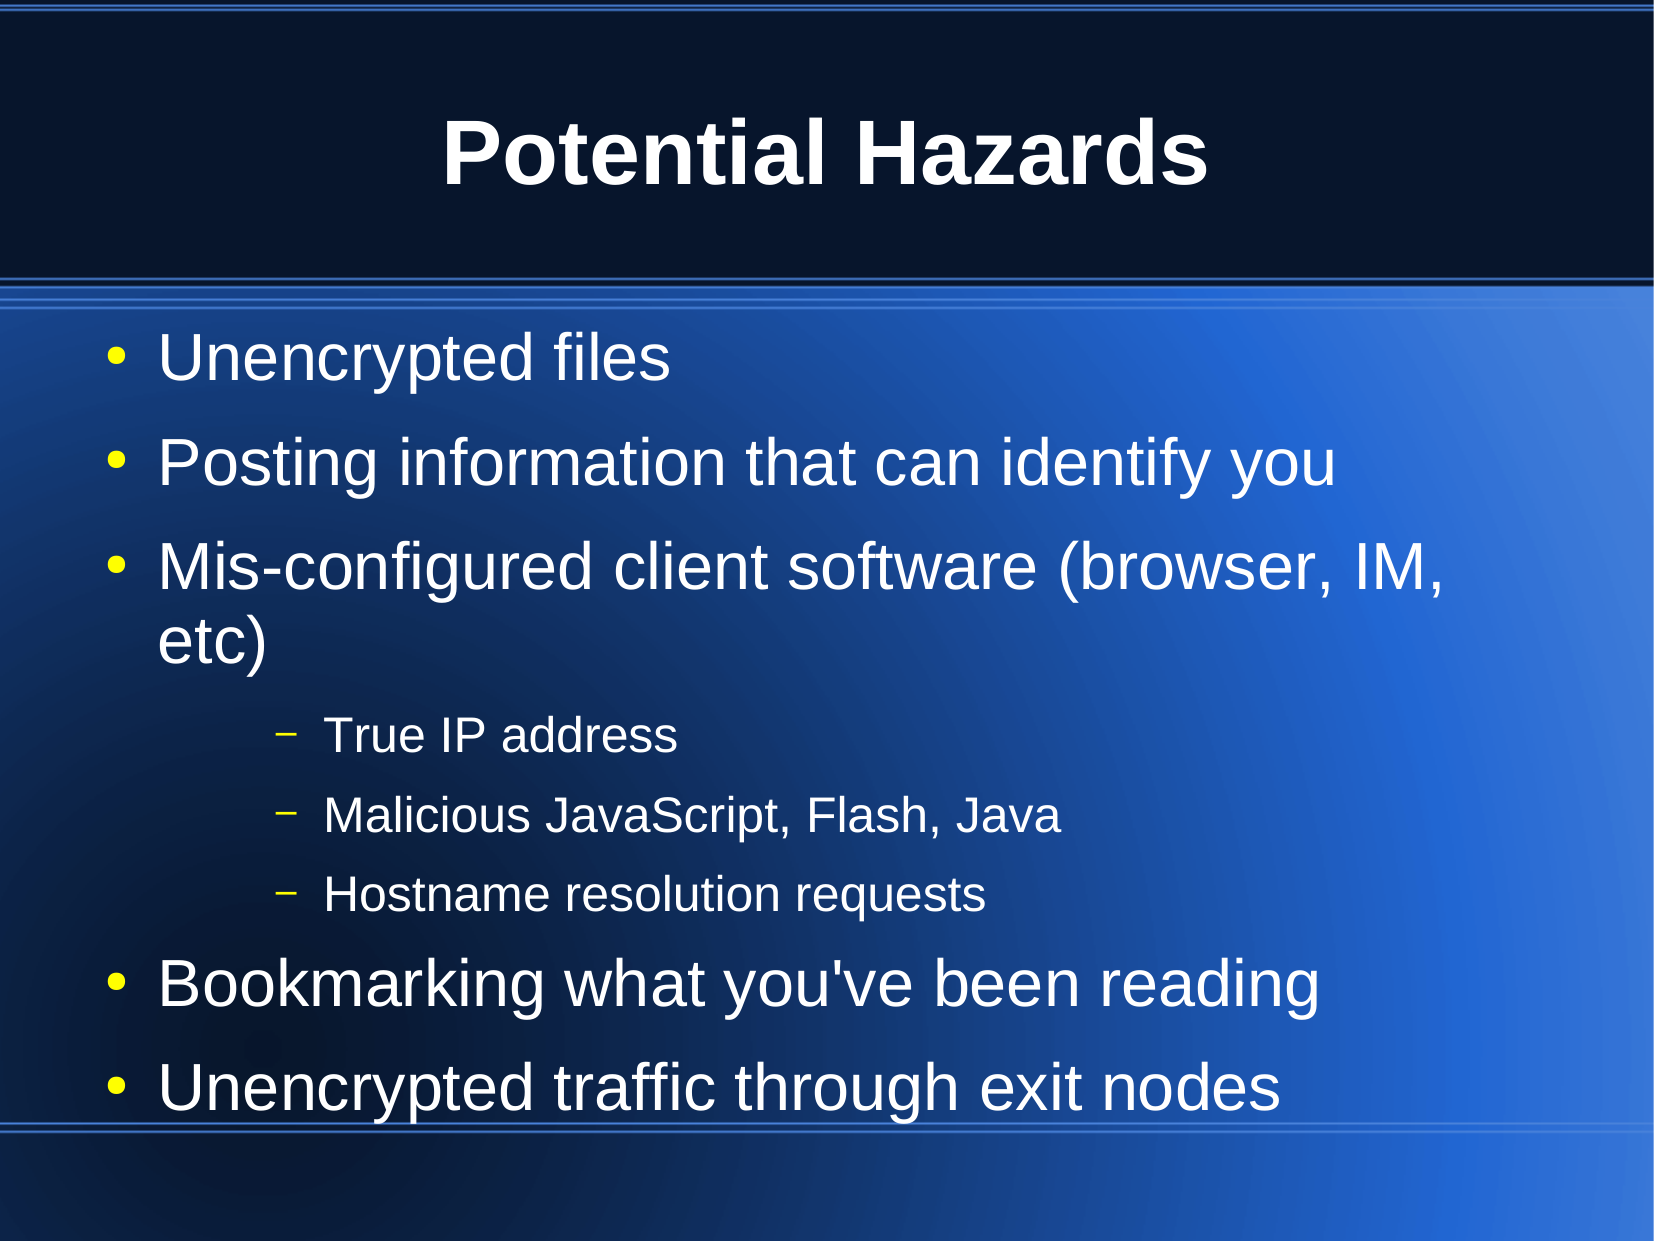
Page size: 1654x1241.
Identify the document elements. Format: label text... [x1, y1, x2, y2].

list Unencrypted files Posting information that can identify you Mis-configured client software (browser, IM, etc) True IP address Malicious JavaScript, Flash, Java Hostname resolution requests Bookmarking what you've been reading Unencrypted traffic through exit nodes [86, 320, 1576, 1126]
title Potential Hazards [82, 56, 1571, 250]
picture [0, 0, 1654, 1241]
